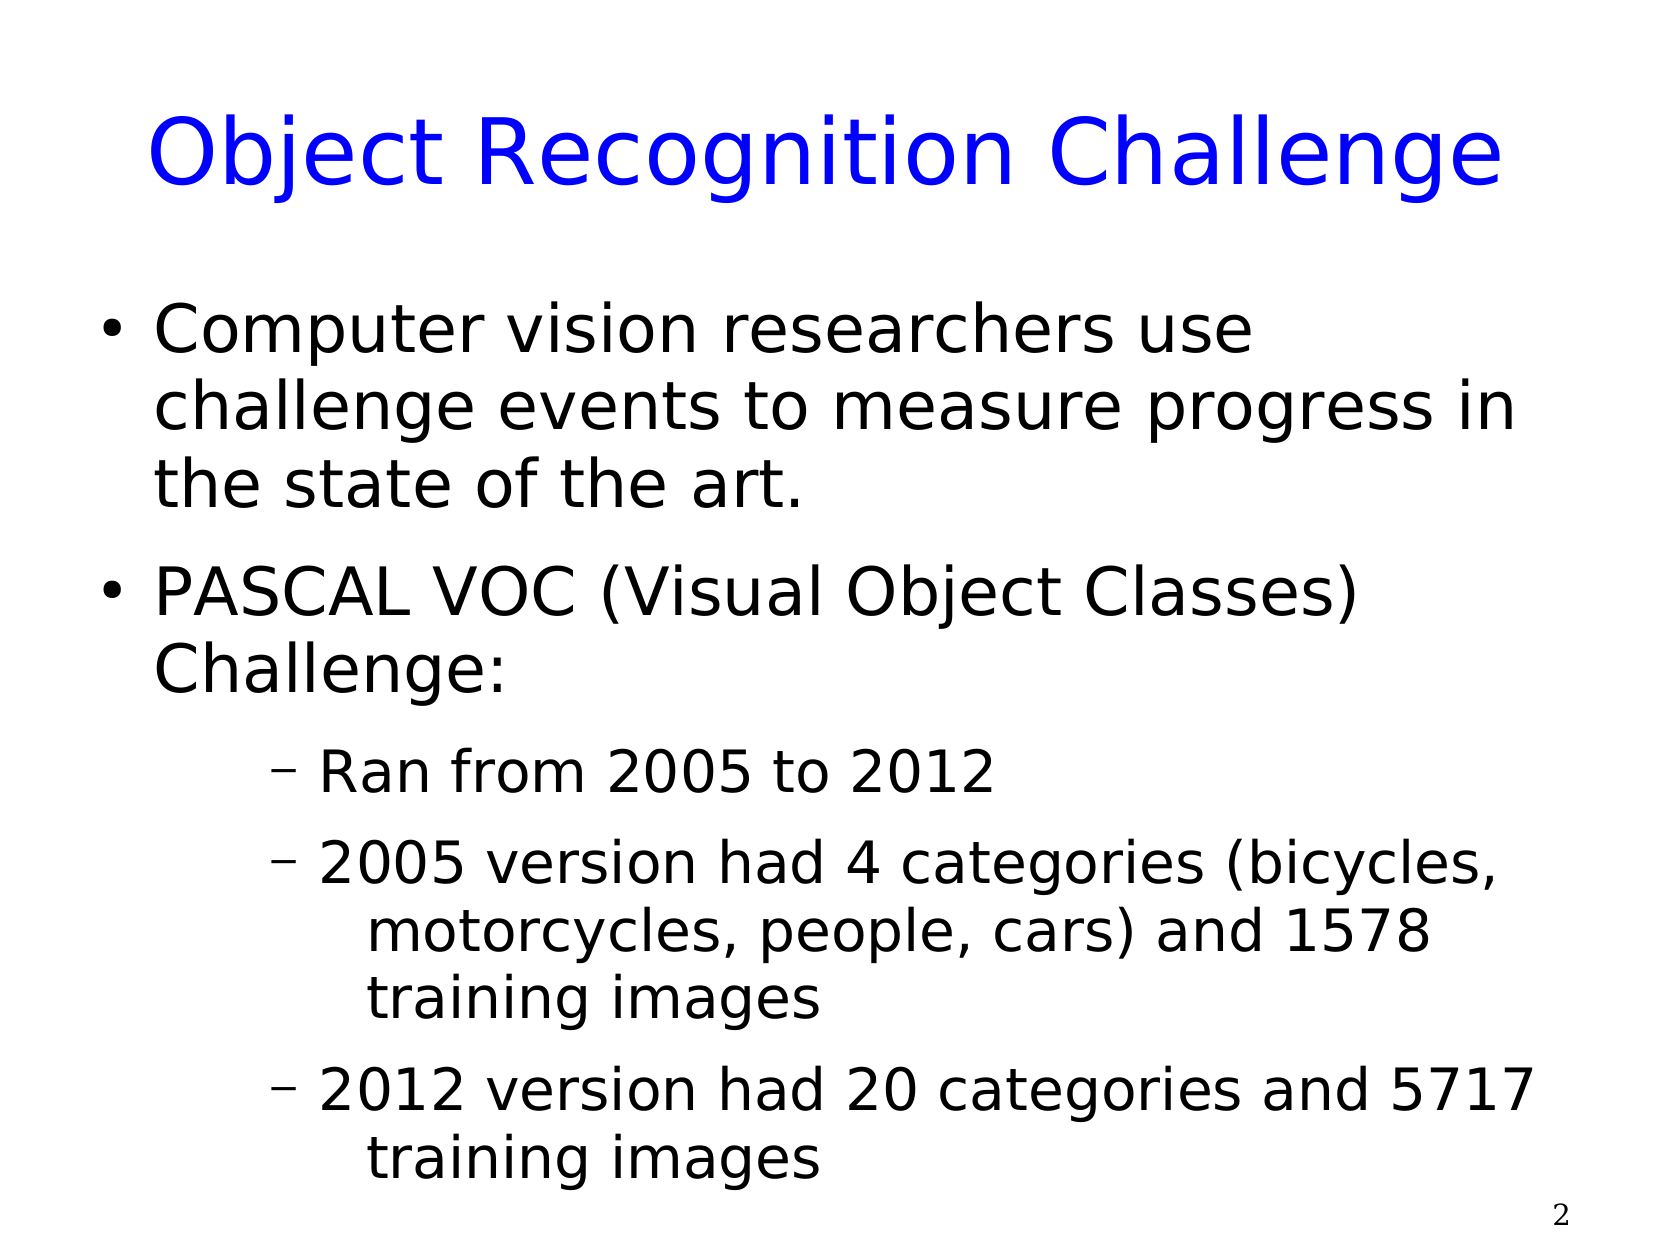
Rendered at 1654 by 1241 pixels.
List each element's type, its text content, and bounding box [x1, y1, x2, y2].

title Object Recognition Challenge [82, 49, 1571, 257]
list Computer vision researchers use challenge events to measure progress in the state of the art. PASCAL VOC (Visual Object Classes) Challenge: Ran from 2005 to 2012 2005 version had 4 categories (bicycles, motorcycles, people, cars) and 1578 training images 2012 version had 20 categories and 5717 training images [82, 290, 1571, 1192]
